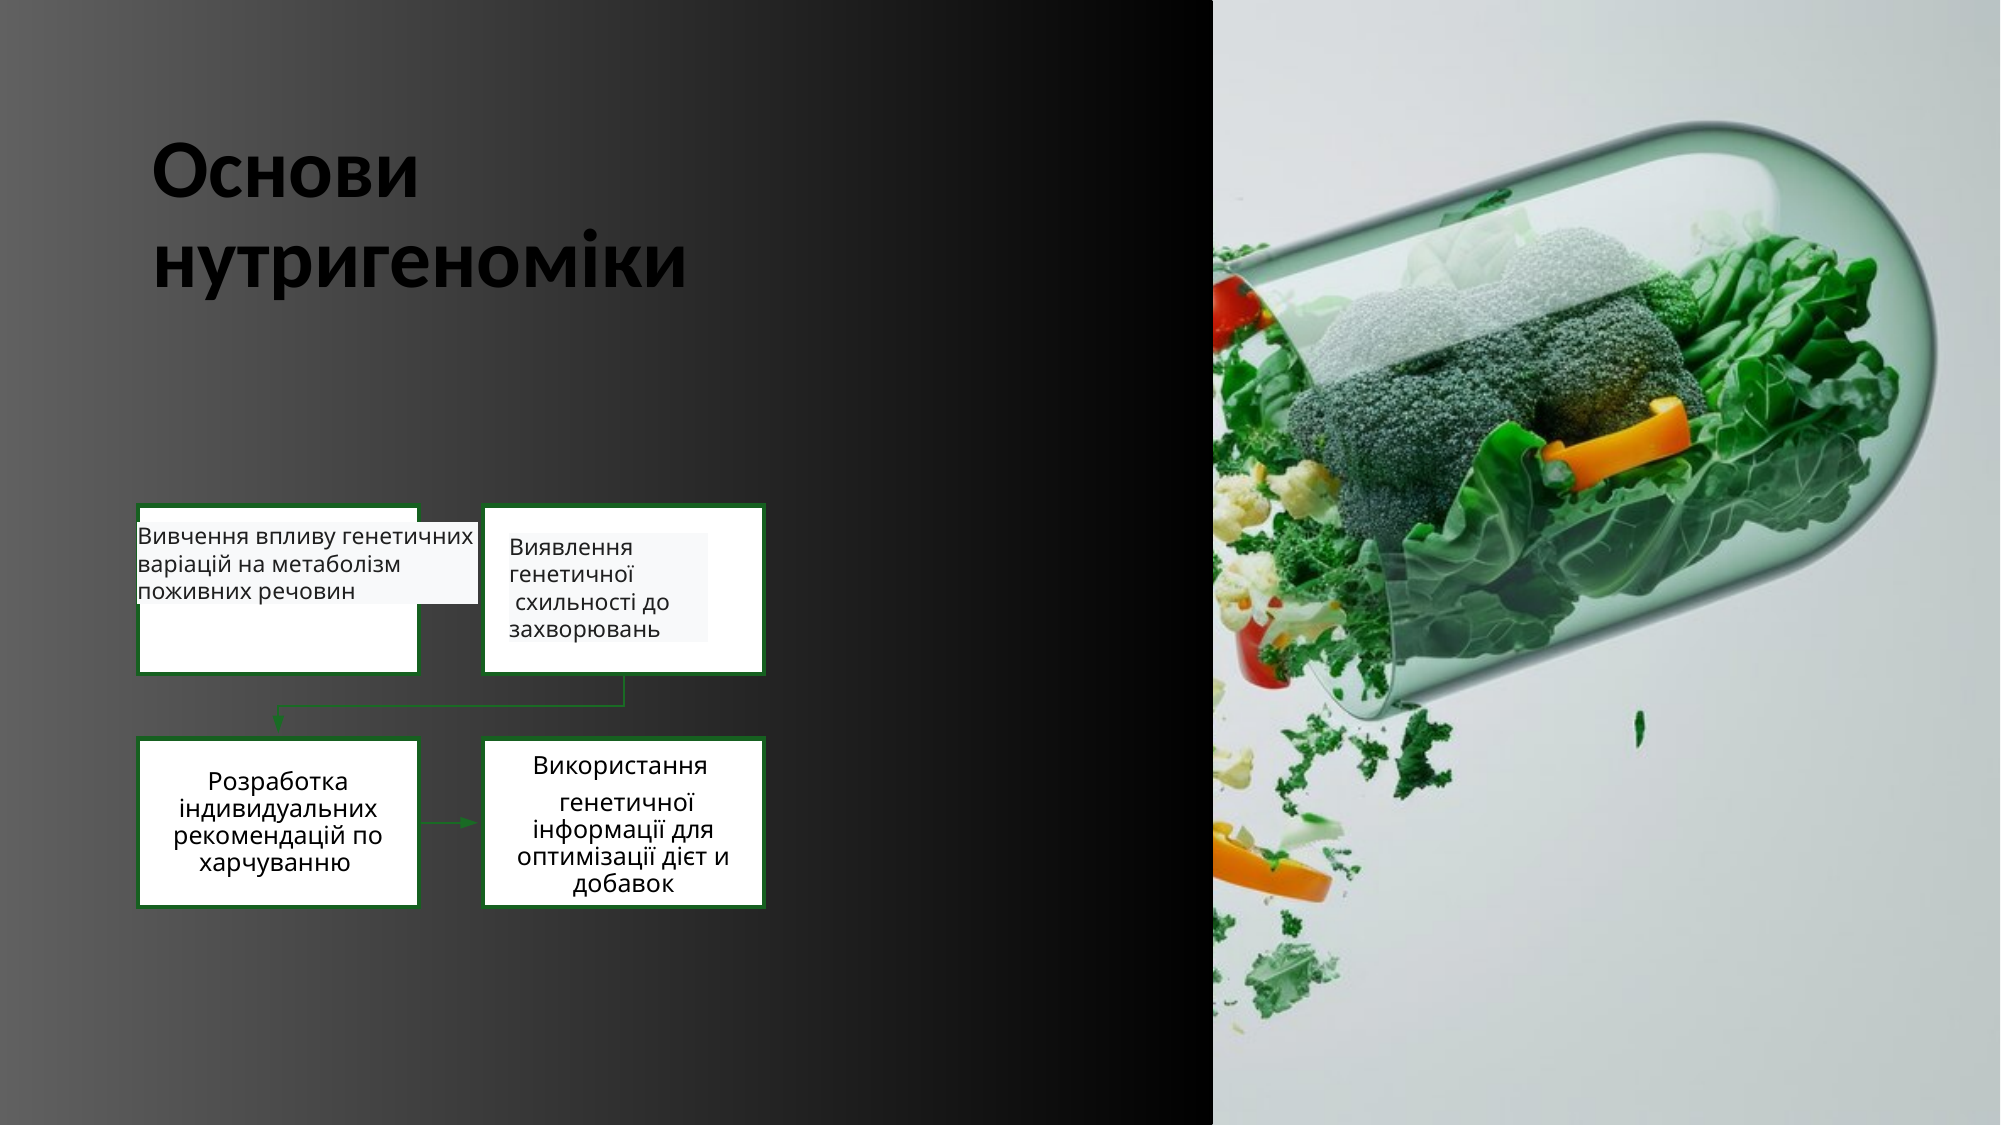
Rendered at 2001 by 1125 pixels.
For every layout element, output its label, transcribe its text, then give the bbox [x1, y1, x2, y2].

text_box Виявлення генетичної схильності до захворювань [509, 533, 708, 642]
picture [1212, 0, 2000, 1125]
text_box Вивчення впливу генетичних варіацій на метаболізм поживних речовин [137, 522, 478, 604]
title Основи нутригеноміки [137, 59, 765, 372]
text_box Використання генетичної інформації для оптимізації дієт и добавок [483, 738, 765, 908]
text_box [0, 0, 1212, 1125]
text_box Розработка індивидуальних рекомендацій по харчуванню [137, 738, 419, 908]
